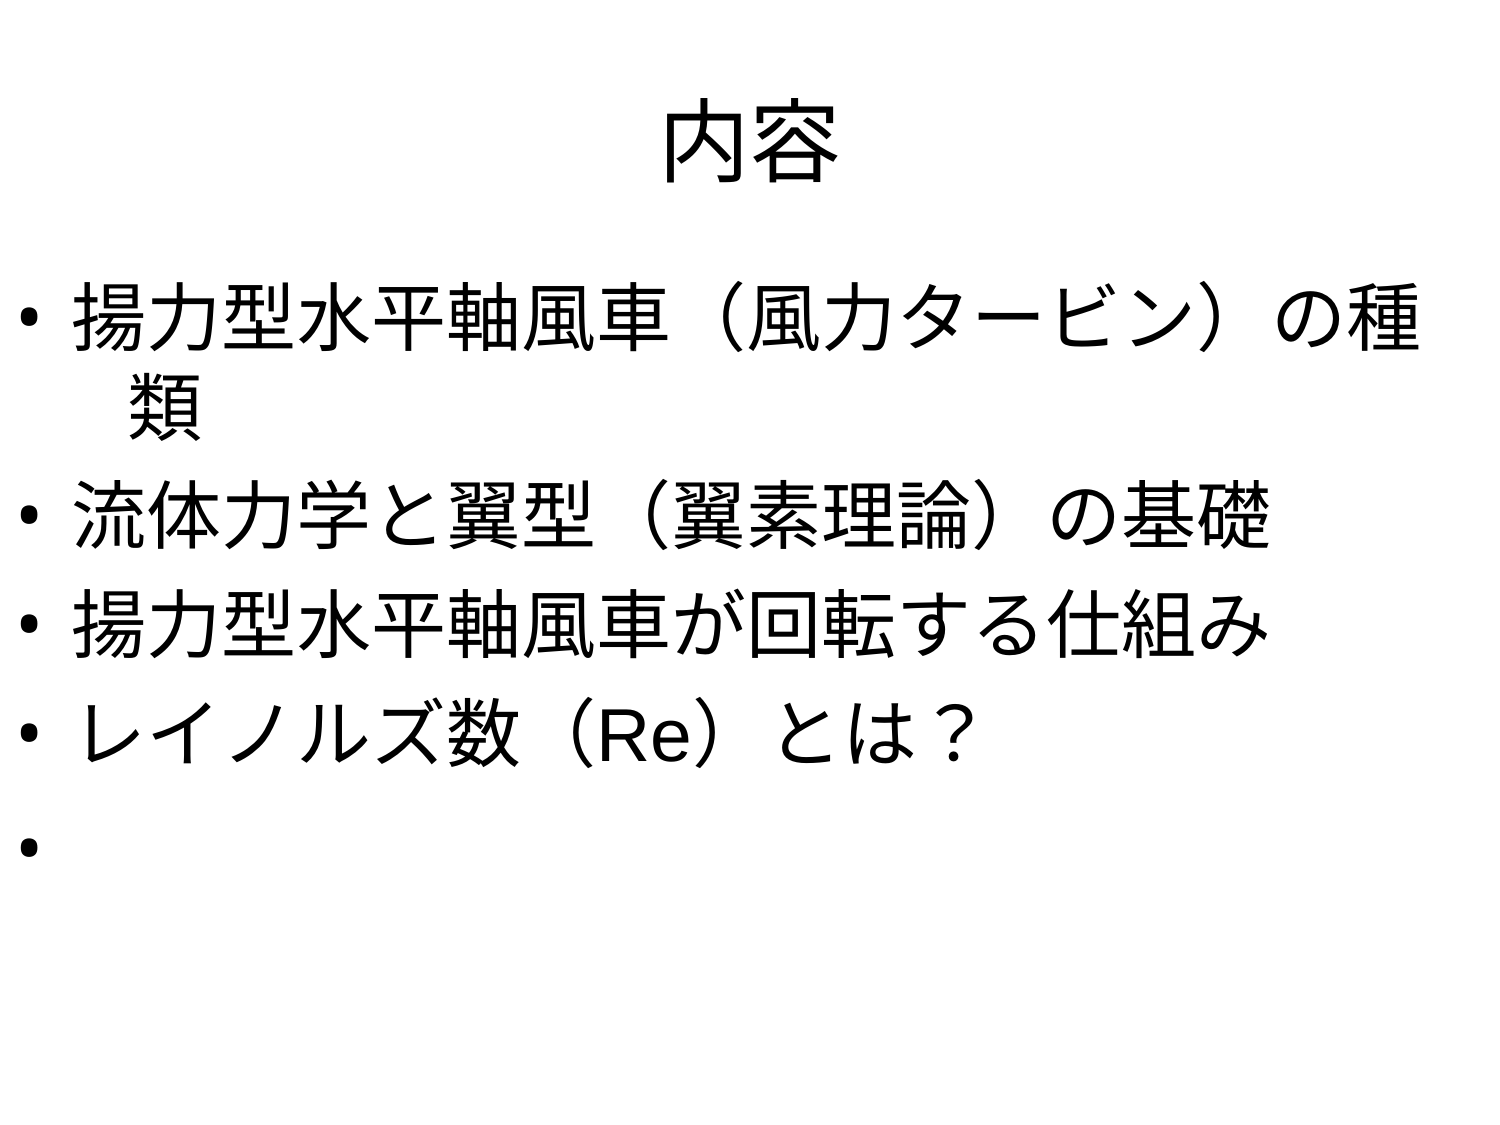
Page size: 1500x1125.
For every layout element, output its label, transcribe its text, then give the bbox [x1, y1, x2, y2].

list 揚力型水平軸風車（風力タービン）の種類 流体力学と翼型（翼素理論）の基礎 揚力型水平軸風車が回転する仕組み レイノルズ数（Re）とは？ [0, 262, 1500, 1005]
title 内容 [75, 45, 1426, 233]
